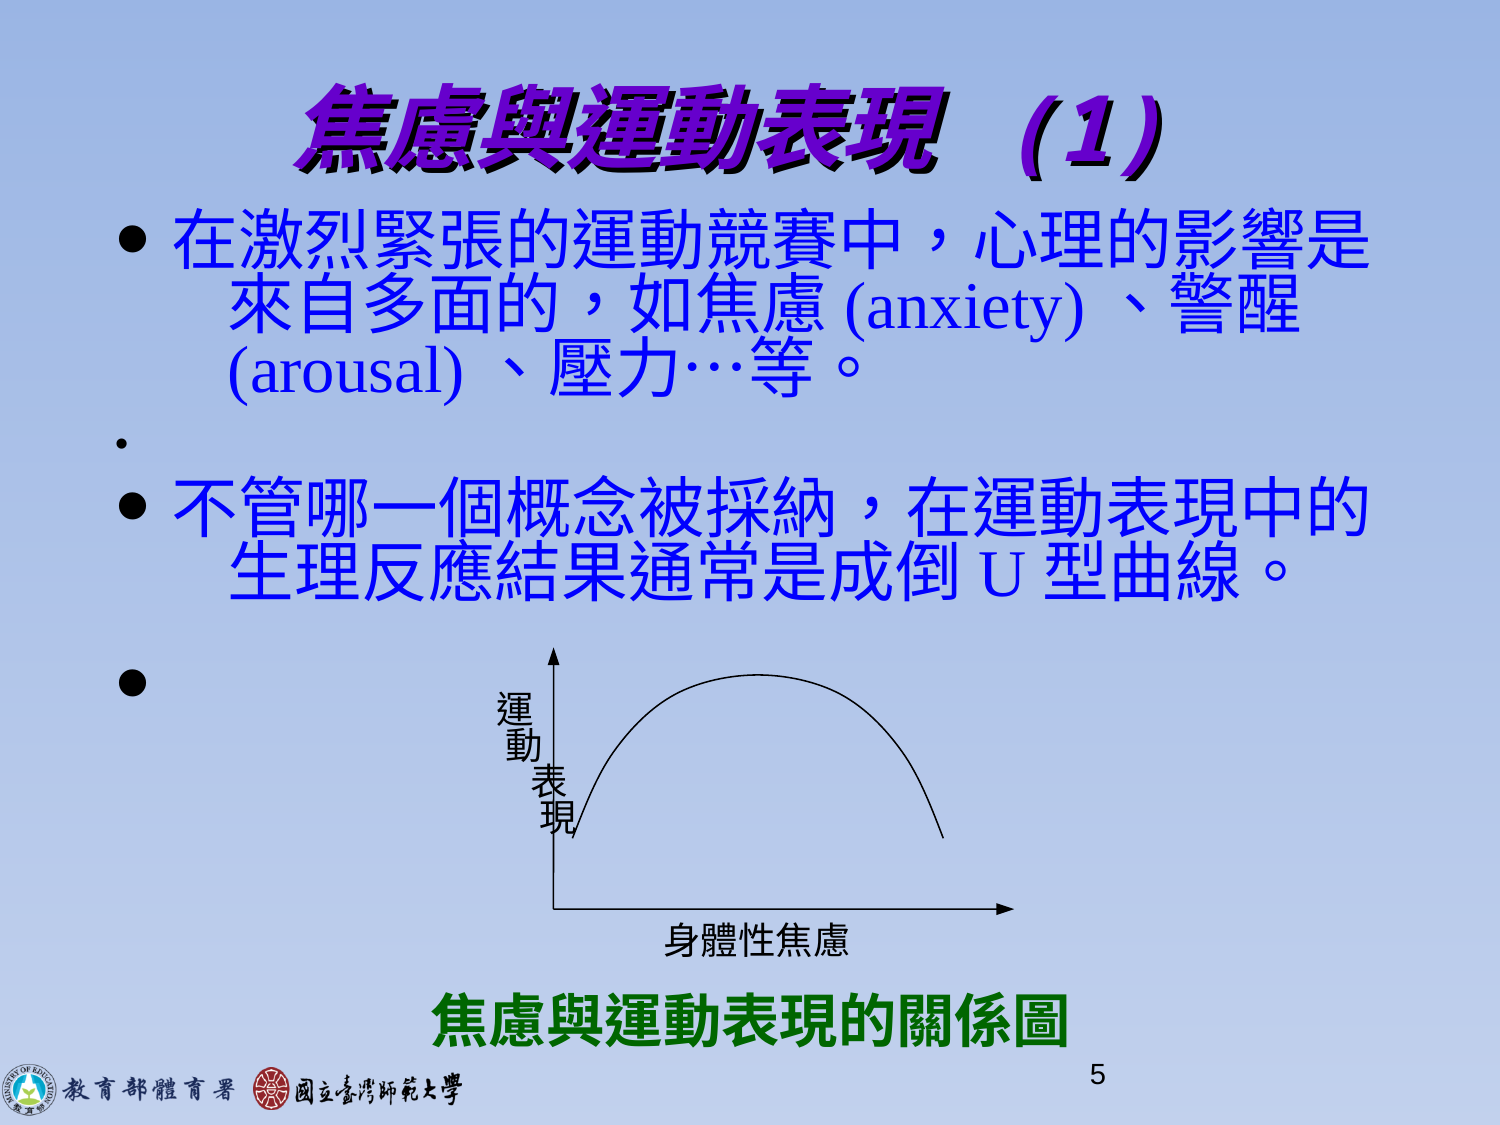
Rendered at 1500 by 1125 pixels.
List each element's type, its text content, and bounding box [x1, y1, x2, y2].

list 在激烈緊張的運動競賽中，心理的影響是來自多面的，如焦慮(anxiety)、警醒(arousal)、壓力…等。 不管哪一個概念被採納，在運動表現中的生理反應結果通常是成倒U型曲線。 [100, 206, 1412, 1082]
text_box 身體性焦慮 [648, 919, 866, 970]
title 焦慮與運動表現 (1) [5, 61, 1500, 171]
text_box [1074, 1042, 1426, 1103]
text_box 焦慮與運動表現的關係圖 [416, 990, 1094, 1061]
text_box 運 動 表 現 [482, 687, 693, 846]
